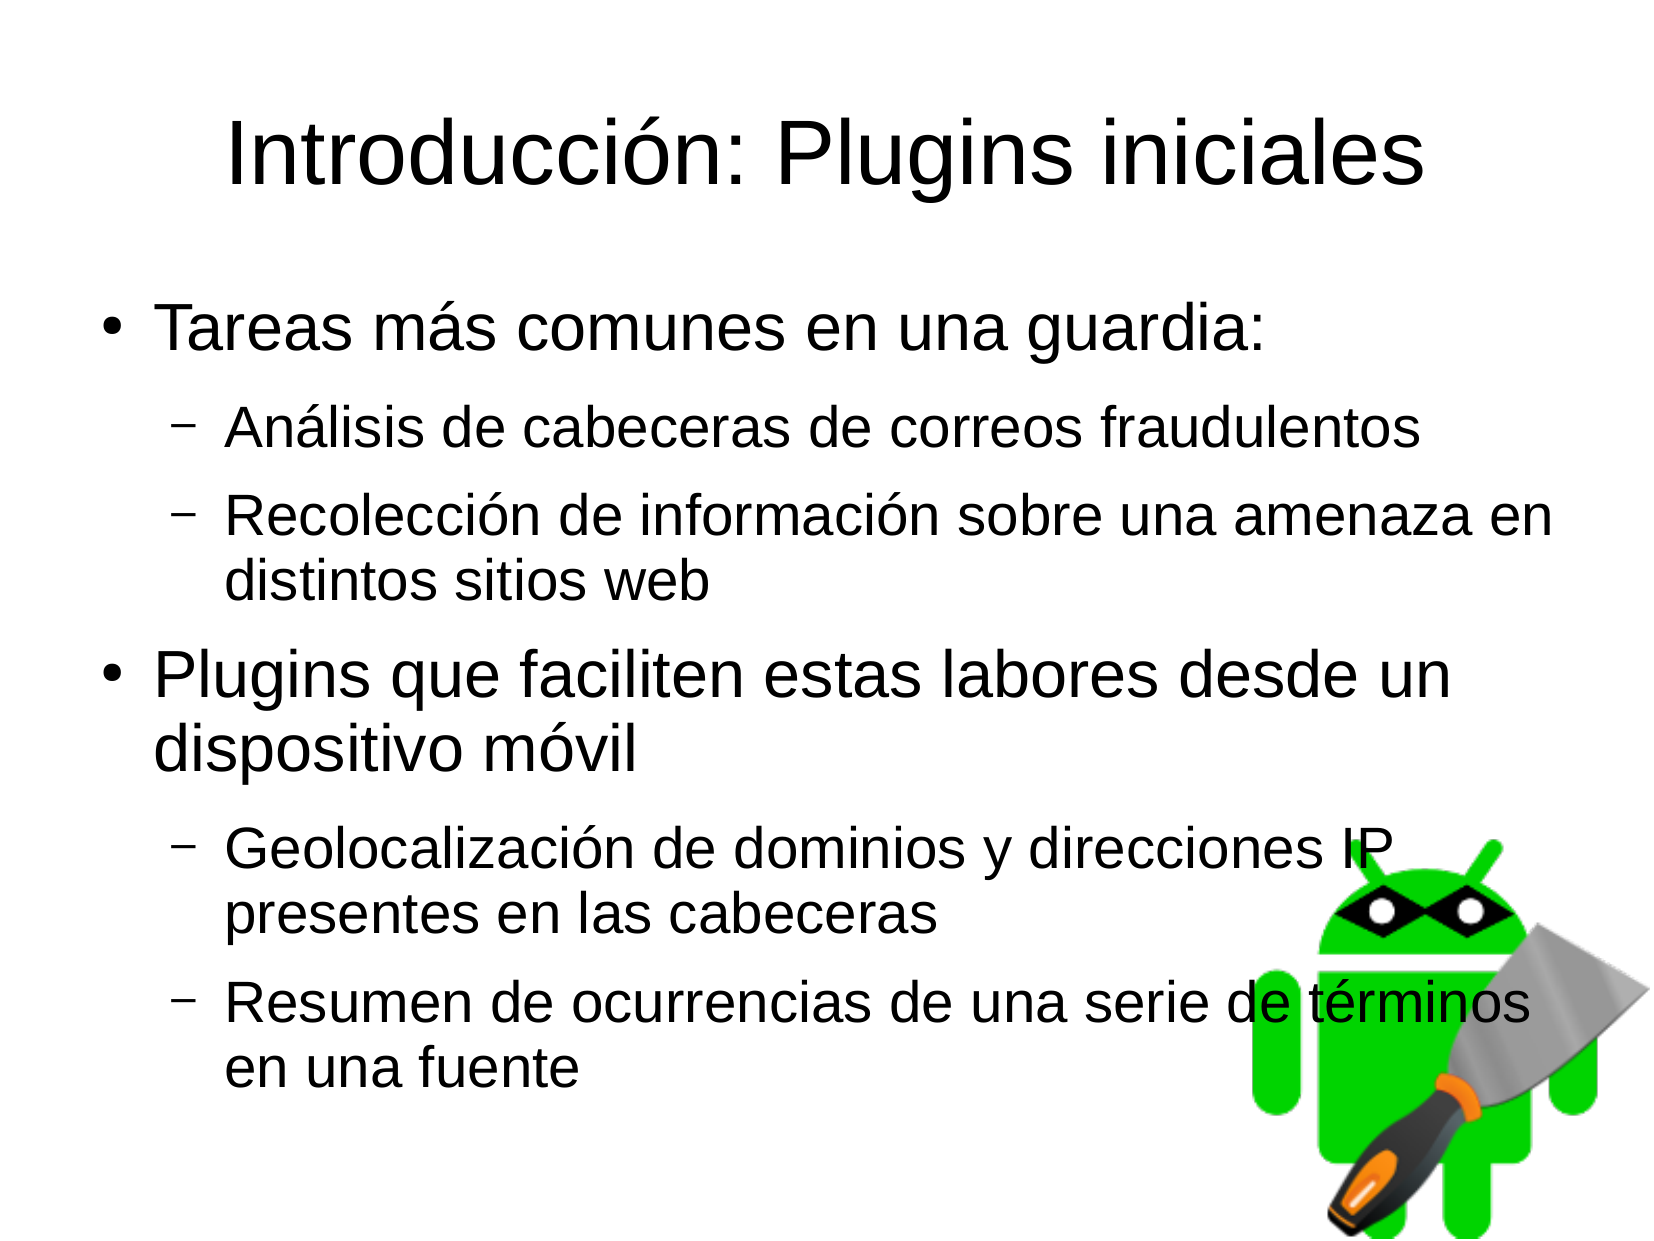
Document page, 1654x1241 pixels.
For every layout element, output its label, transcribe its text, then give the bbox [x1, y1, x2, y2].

picture [1251, 838, 1652, 1239]
title Introducción: Plugins iniciales [82, 49, 1571, 257]
list Tareas más comunes en una guardia: Análisis de cabeceras de correos fraudulentos Recolección de información sobre una amenaza en distintos sitios web Plugins que faciliten estas labores desde un dispositivo móvil Geolocalización de dominios y direcciones IP presentes en las cabeceras Resumen de ocurrencias de una serie de términos en una fuente [82, 290, 1571, 1109]
